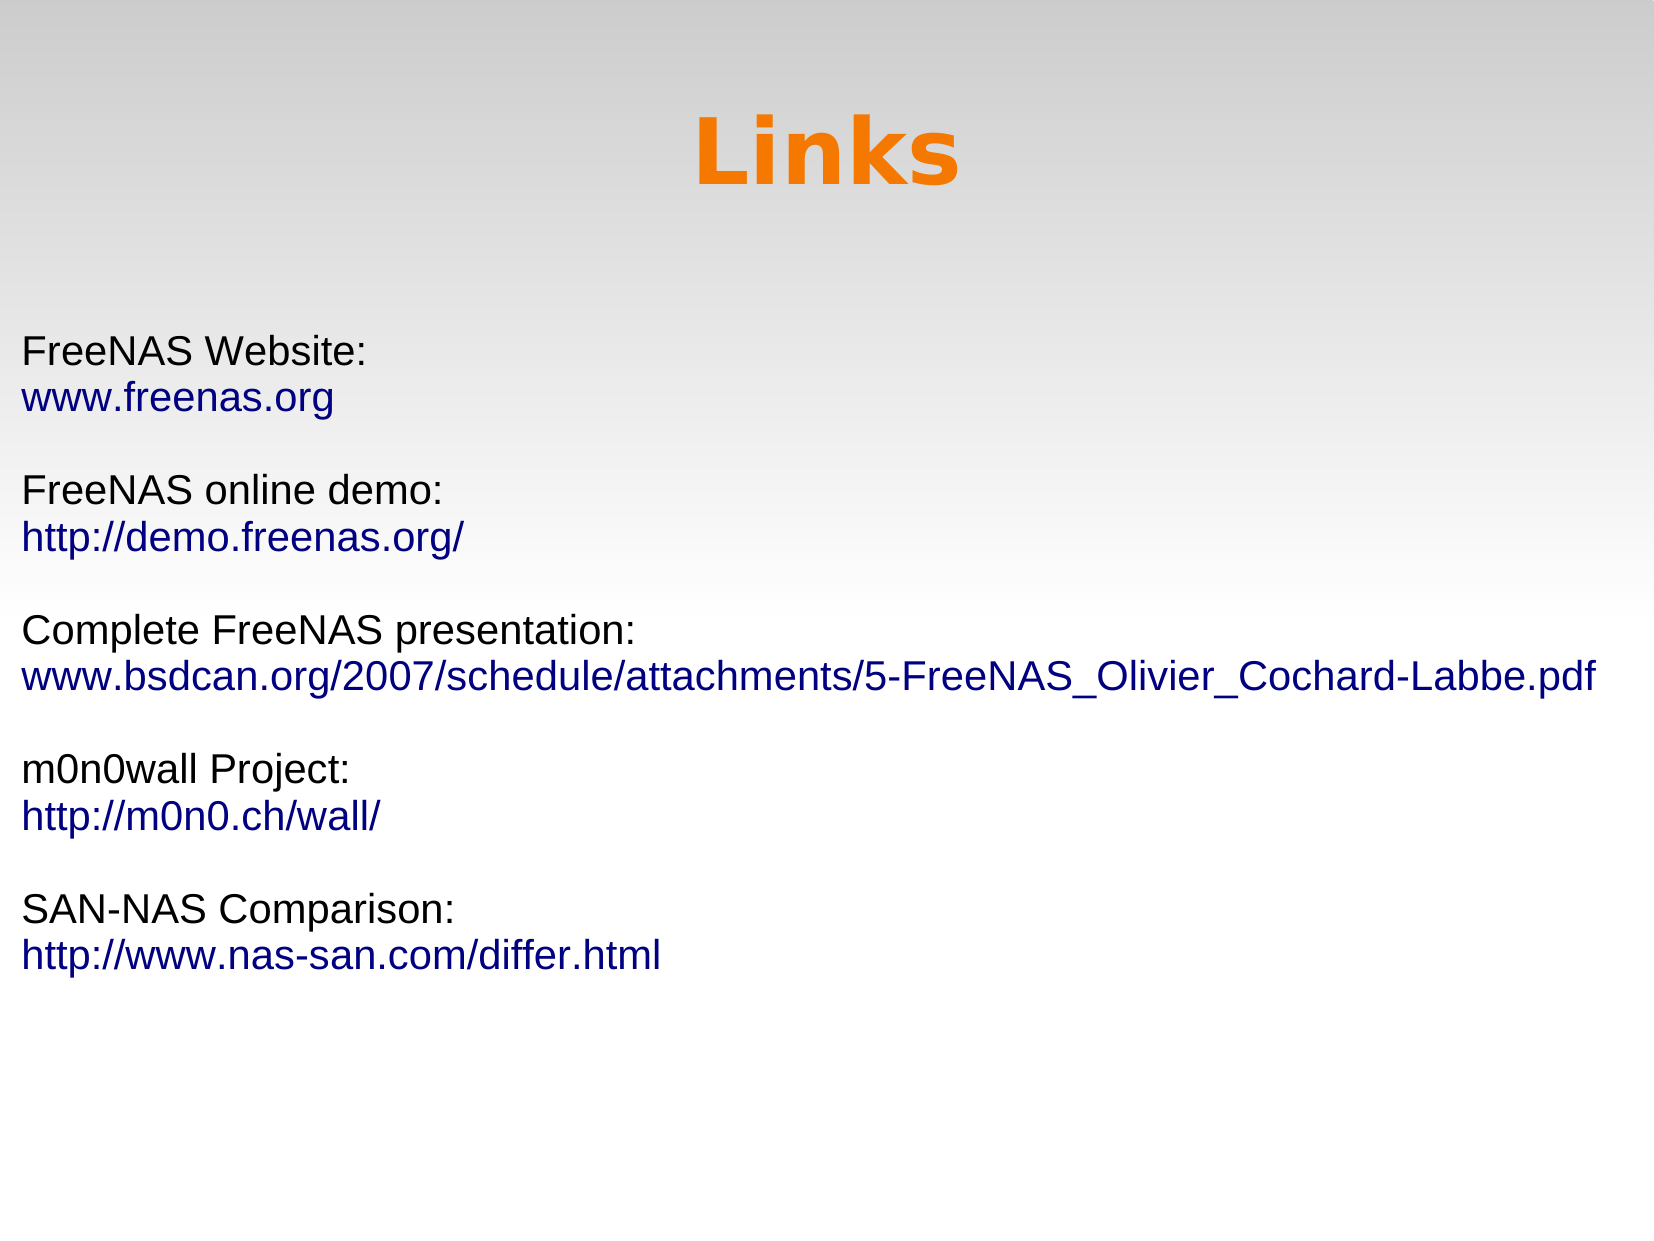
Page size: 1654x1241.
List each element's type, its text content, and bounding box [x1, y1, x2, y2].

title Links [82, 49, 1571, 231]
subtitle FreeNAS Website: www.freenas.org FreeNAS online demo: http://demo.freenas.org/ Complete FreeNAS presentation: www.bsdcan.org/2007/schedule/attachments/5-FreeNAS_Olivier_Cochard-Labbe.pdf m0n0wall Project: http://m0n0.ch/wall/ SAN-NAS Comparison: http://www.nas-san.com/differ.html [21, 231, 1633, 1168]
